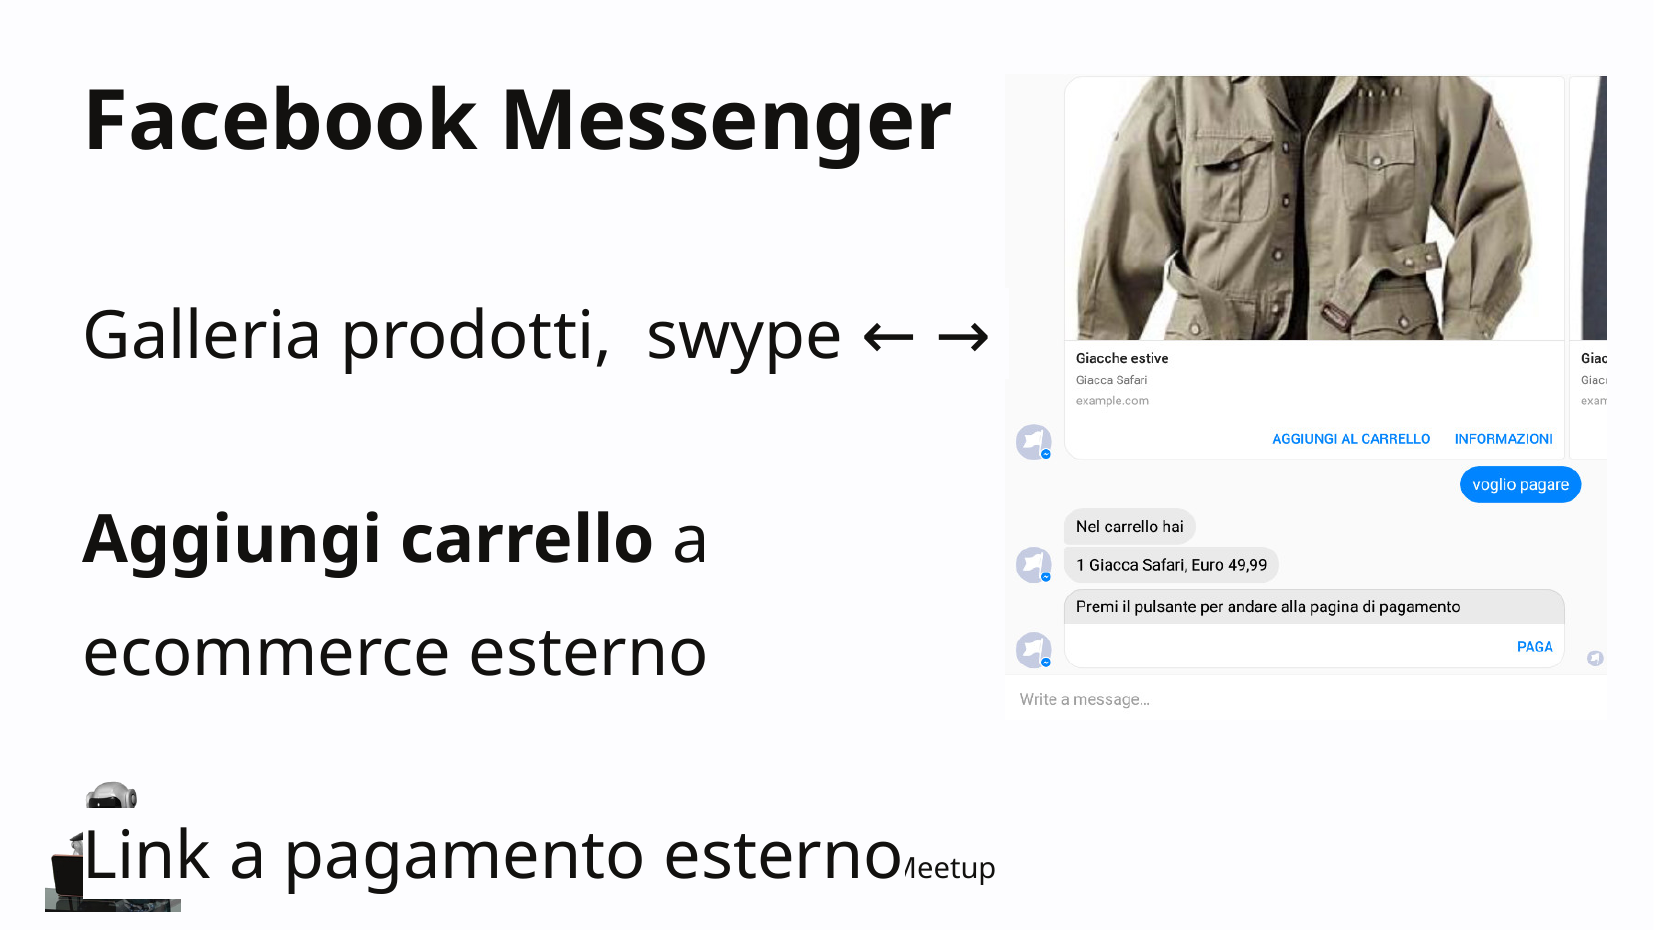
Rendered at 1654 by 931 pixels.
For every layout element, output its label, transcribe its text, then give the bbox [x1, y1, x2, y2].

picture [45, 777, 82, 912]
list Facebook Messenger Galleria prodotti, swype ← → Aggiungi carrello a ecommerce esterno Link a pagamento esterno [82, 60, 1636, 916]
